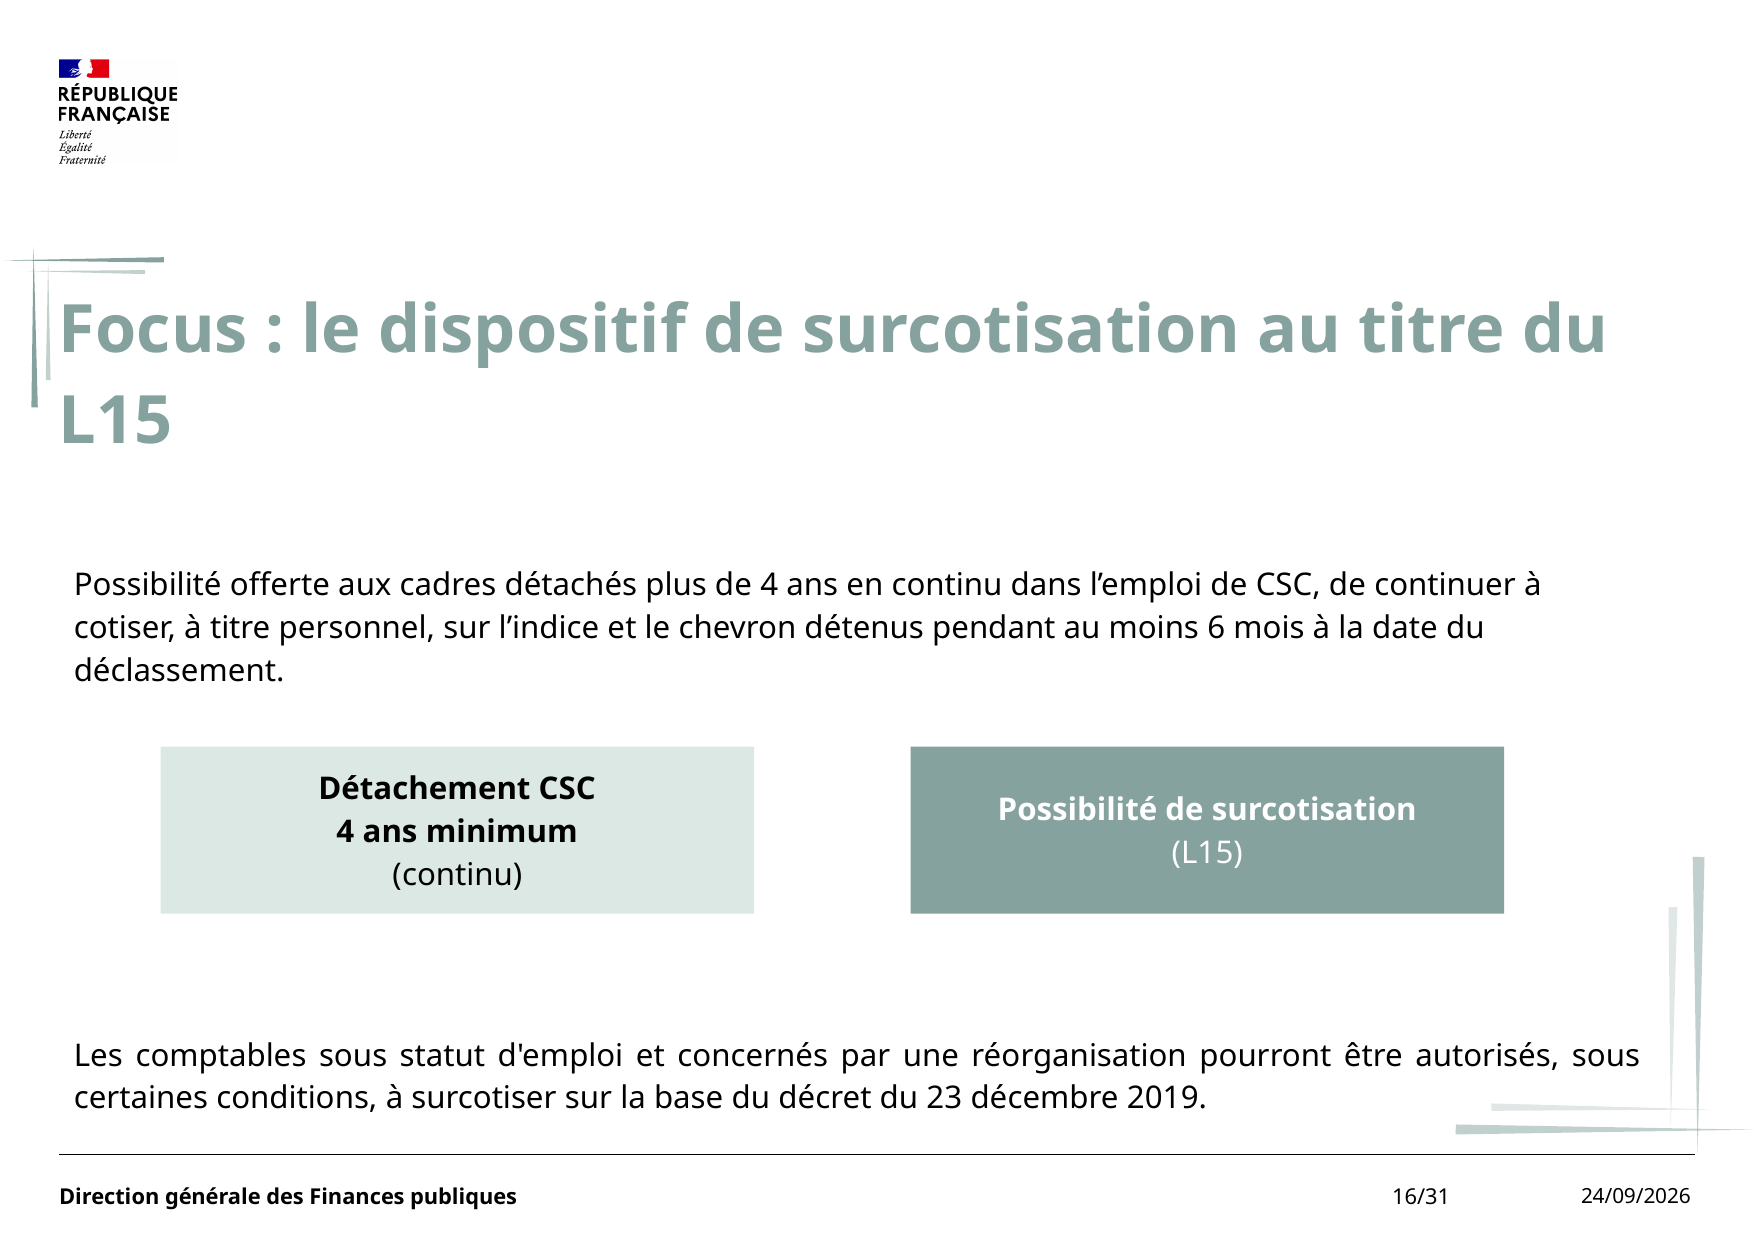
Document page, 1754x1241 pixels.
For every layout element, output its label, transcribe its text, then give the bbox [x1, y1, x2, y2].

text_box Possibilité de surcotisation (L15) [910, 746, 1505, 914]
text_box Détachement CSC 4 ans minimum (continu) [160, 746, 755, 914]
list Focus : le dispositif de surcotisation au titre du L15 [59, 281, 1697, 555]
picture [59, 59, 178, 164]
text_box Possibilité offerte aux cadres détachés plus de 4 ans en continu dans l’emploi de CSC, de continuer à cotiser, à titre personnel, sur l’indice et le chevron détenus pendant au moins 6 mois à la date du déclassement. Les comptables sous statut d'emploi et concernés par une réorganisation pourront être autorisés, sous certaines conditions, à surcotiser sur la base du décret du 23 décembre 2019. [59, 512, 1658, 1105]
